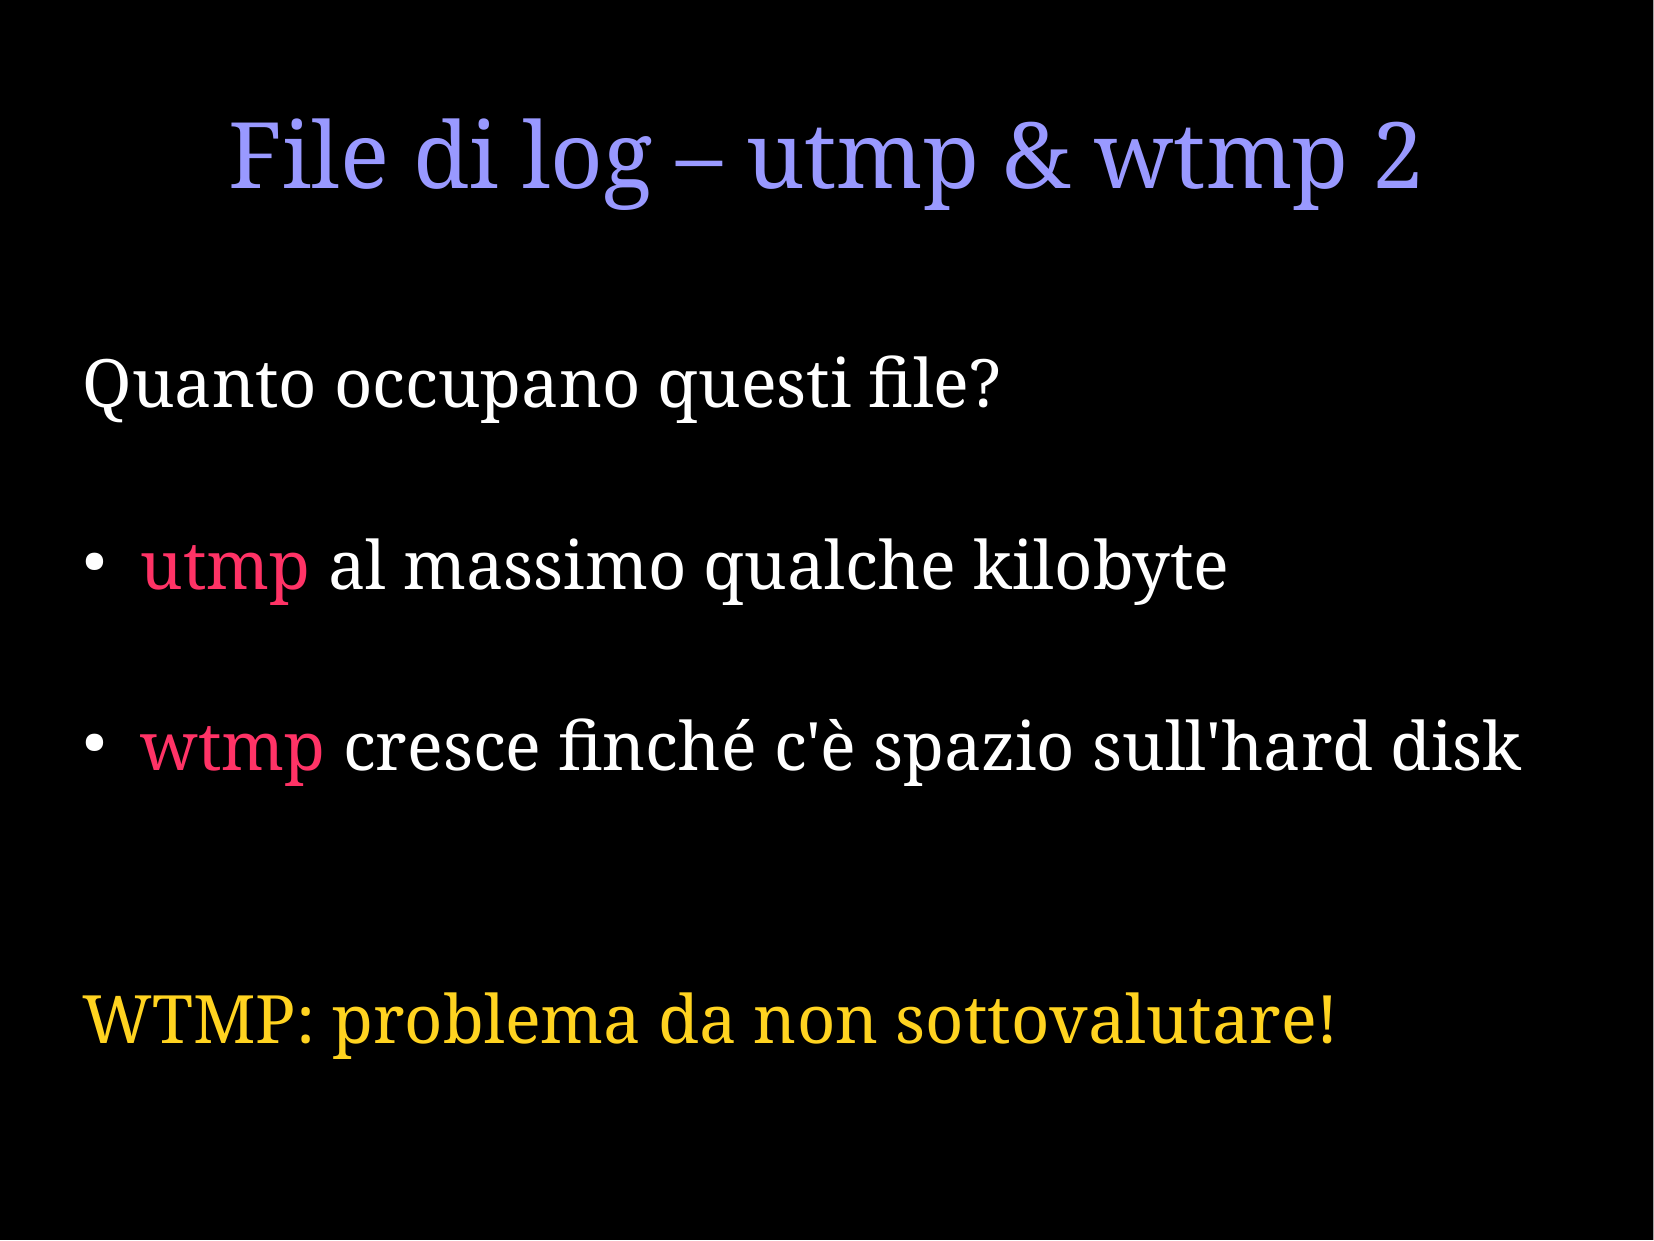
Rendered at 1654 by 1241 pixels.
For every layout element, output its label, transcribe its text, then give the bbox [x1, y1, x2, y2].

title File di log – utmp & wtmp 2 [82, 49, 1571, 257]
subtitle Quanto occupano questi file? utmp al massimo qualche kilobyte wtmp cresce finché c'è spazio sull'hard disk WTMP: problema da non sottovalutare! [82, 297, 1571, 1102]
